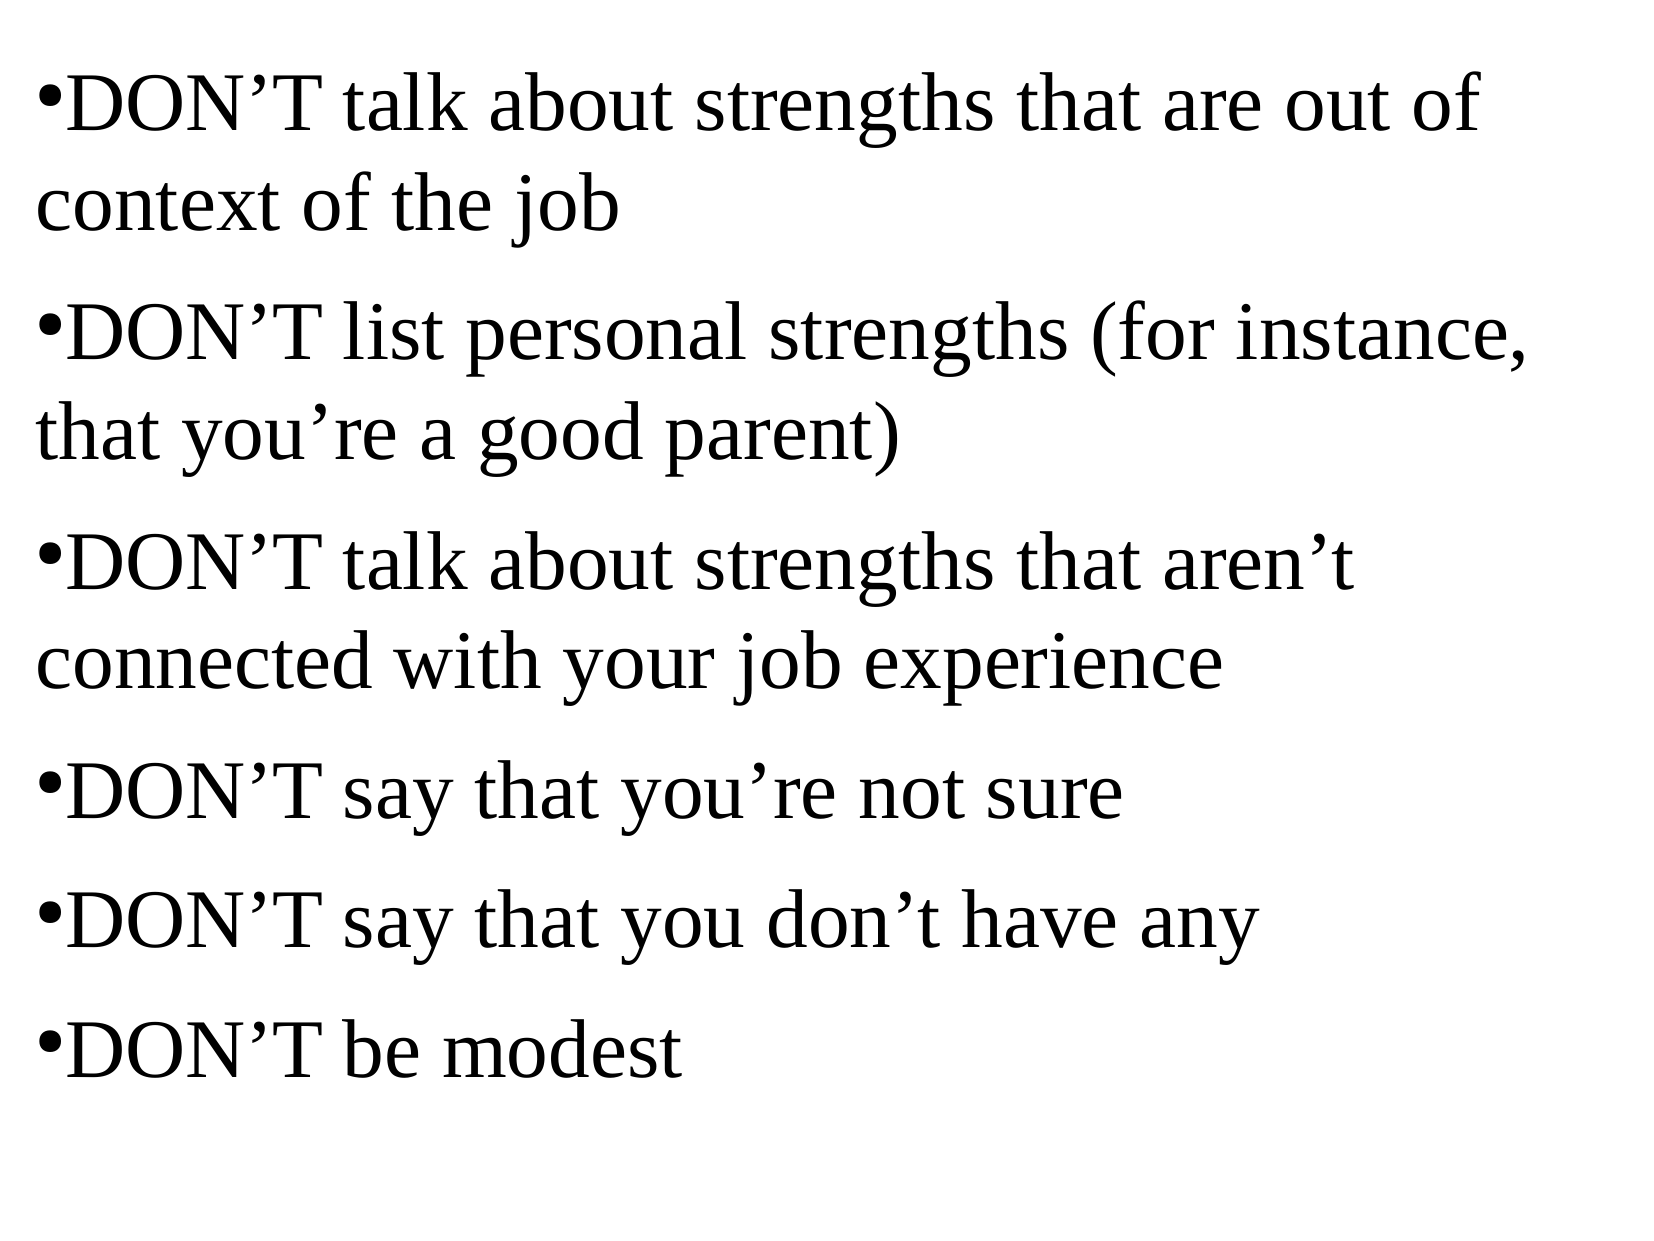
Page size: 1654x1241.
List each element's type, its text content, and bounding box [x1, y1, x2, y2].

list DON’T talk about strengths that are out of context of the job DON’T list personal strengths (for instance, that you’re a good parent) DON’T talk about strengths that aren’t connected with your job experience DON’T say that you’re not sure DON’T say that you don’t have any DON’T be modest [35, 47, 1607, 1205]
